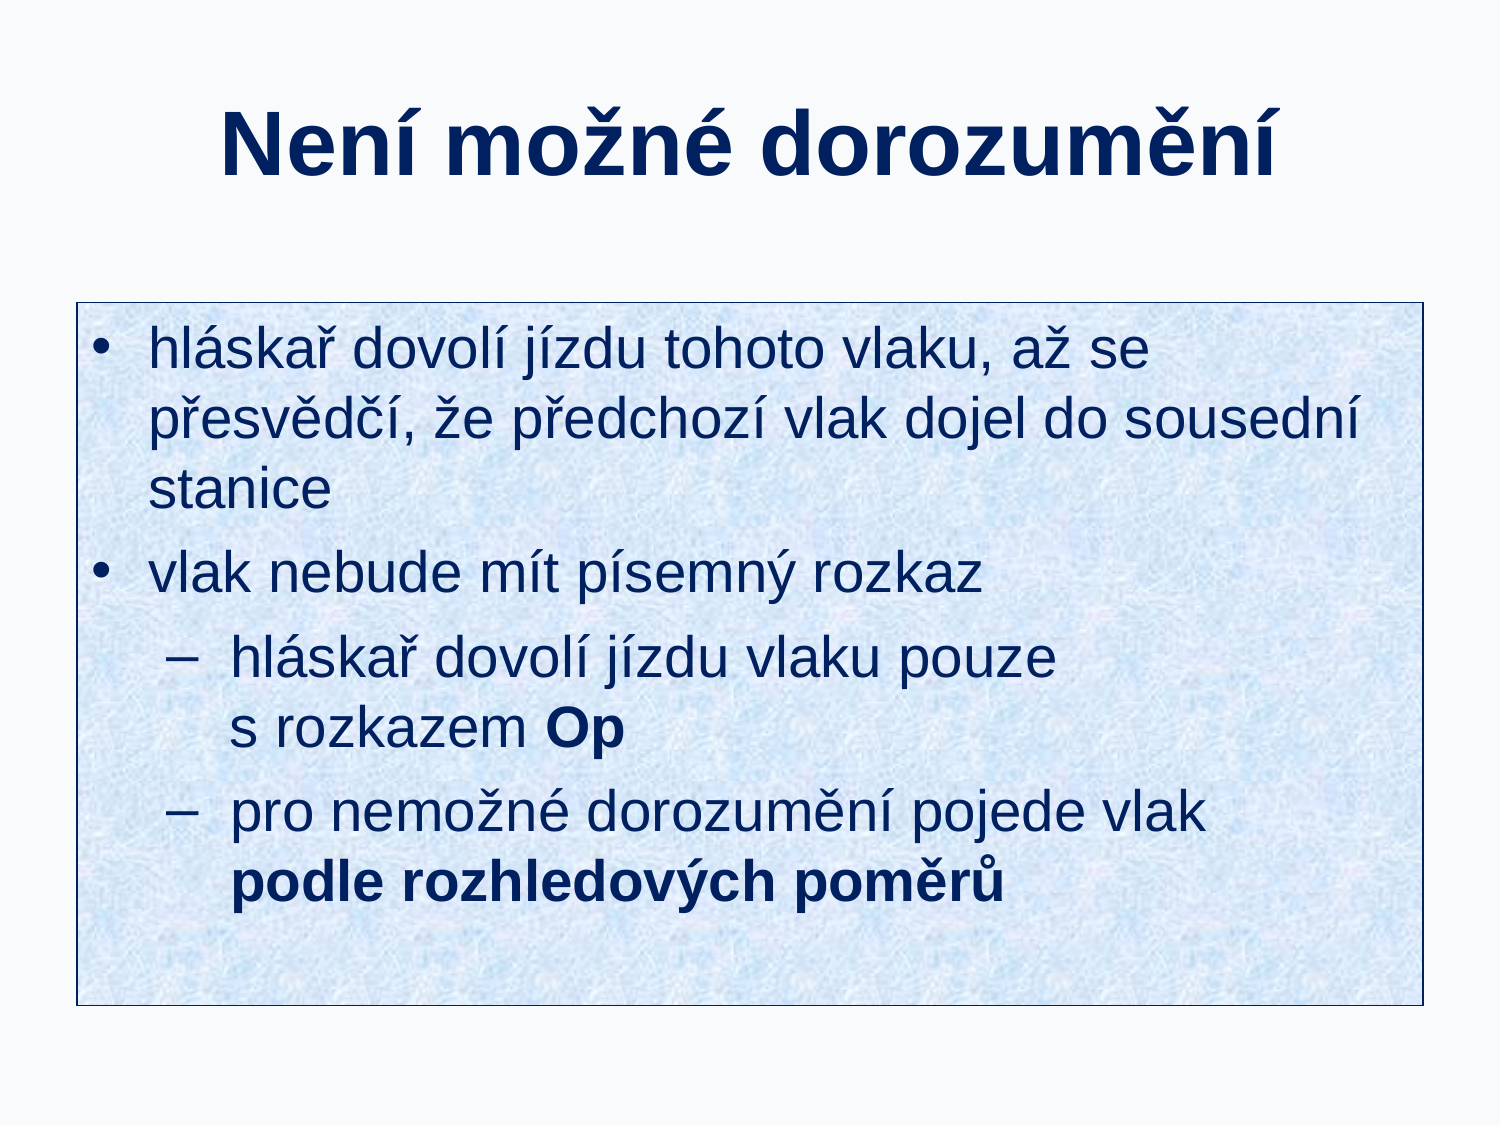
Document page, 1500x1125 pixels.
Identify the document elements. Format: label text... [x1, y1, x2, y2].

list hláskař dovolí jízdu tohoto vlaku, až se přesvědčí, že předchozí vlak dojel do sousední stanice vlak nebude mít písemný rozkaz hláskař dovolí jízdu vlaku pouze s rozkazem Op pro nemožné dorozumění pojede vlak podle rozhledových poměrů [76, 302, 1424, 1006]
title Není možné dorozumění [75, 45, 1426, 233]
